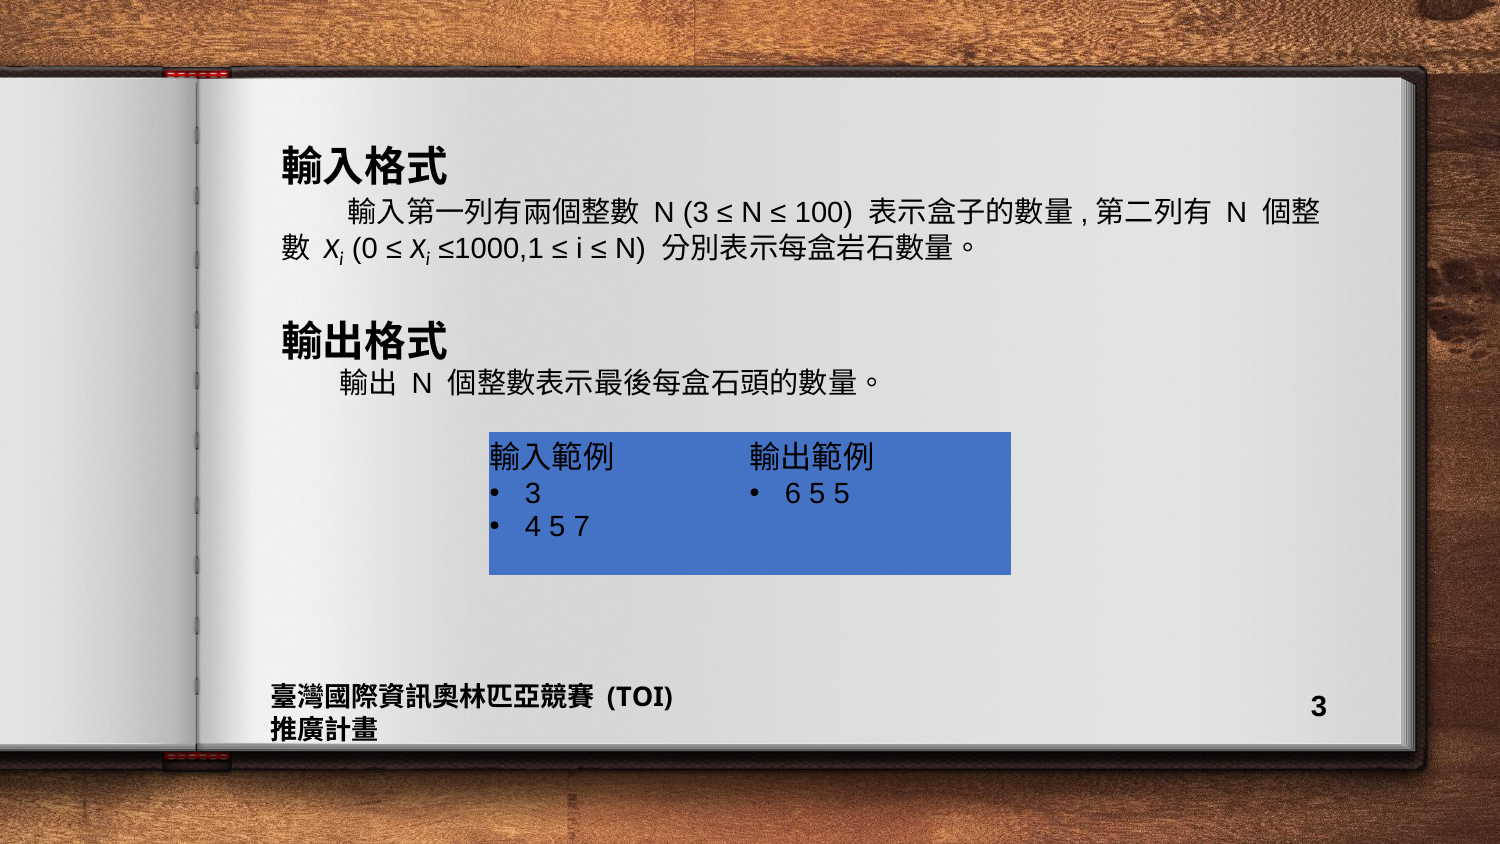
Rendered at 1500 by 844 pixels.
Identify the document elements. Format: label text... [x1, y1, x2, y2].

table_header 輸入範例 3 4 5 7 [489, 432, 749, 575]
text_box [1295, 672, 1386, 737]
text_box 輸出格式 輸出 N 個整數表示最後每盒石頭的數量。 [266, 307, 1368, 412]
table_header 輸出範例 6 5 5 [749, 432, 1011, 575]
text_box 輸入格式 輸入第一列有兩個整數 N (3 ≤ N ≤ 100) 表示盒子的數量,第二列有 N 個整數 Xi (0 ≤ Xi ≤1000,1 ≤ i ≤ N) 分別表示每盒岩石數量。 [266, 132, 1356, 307]
